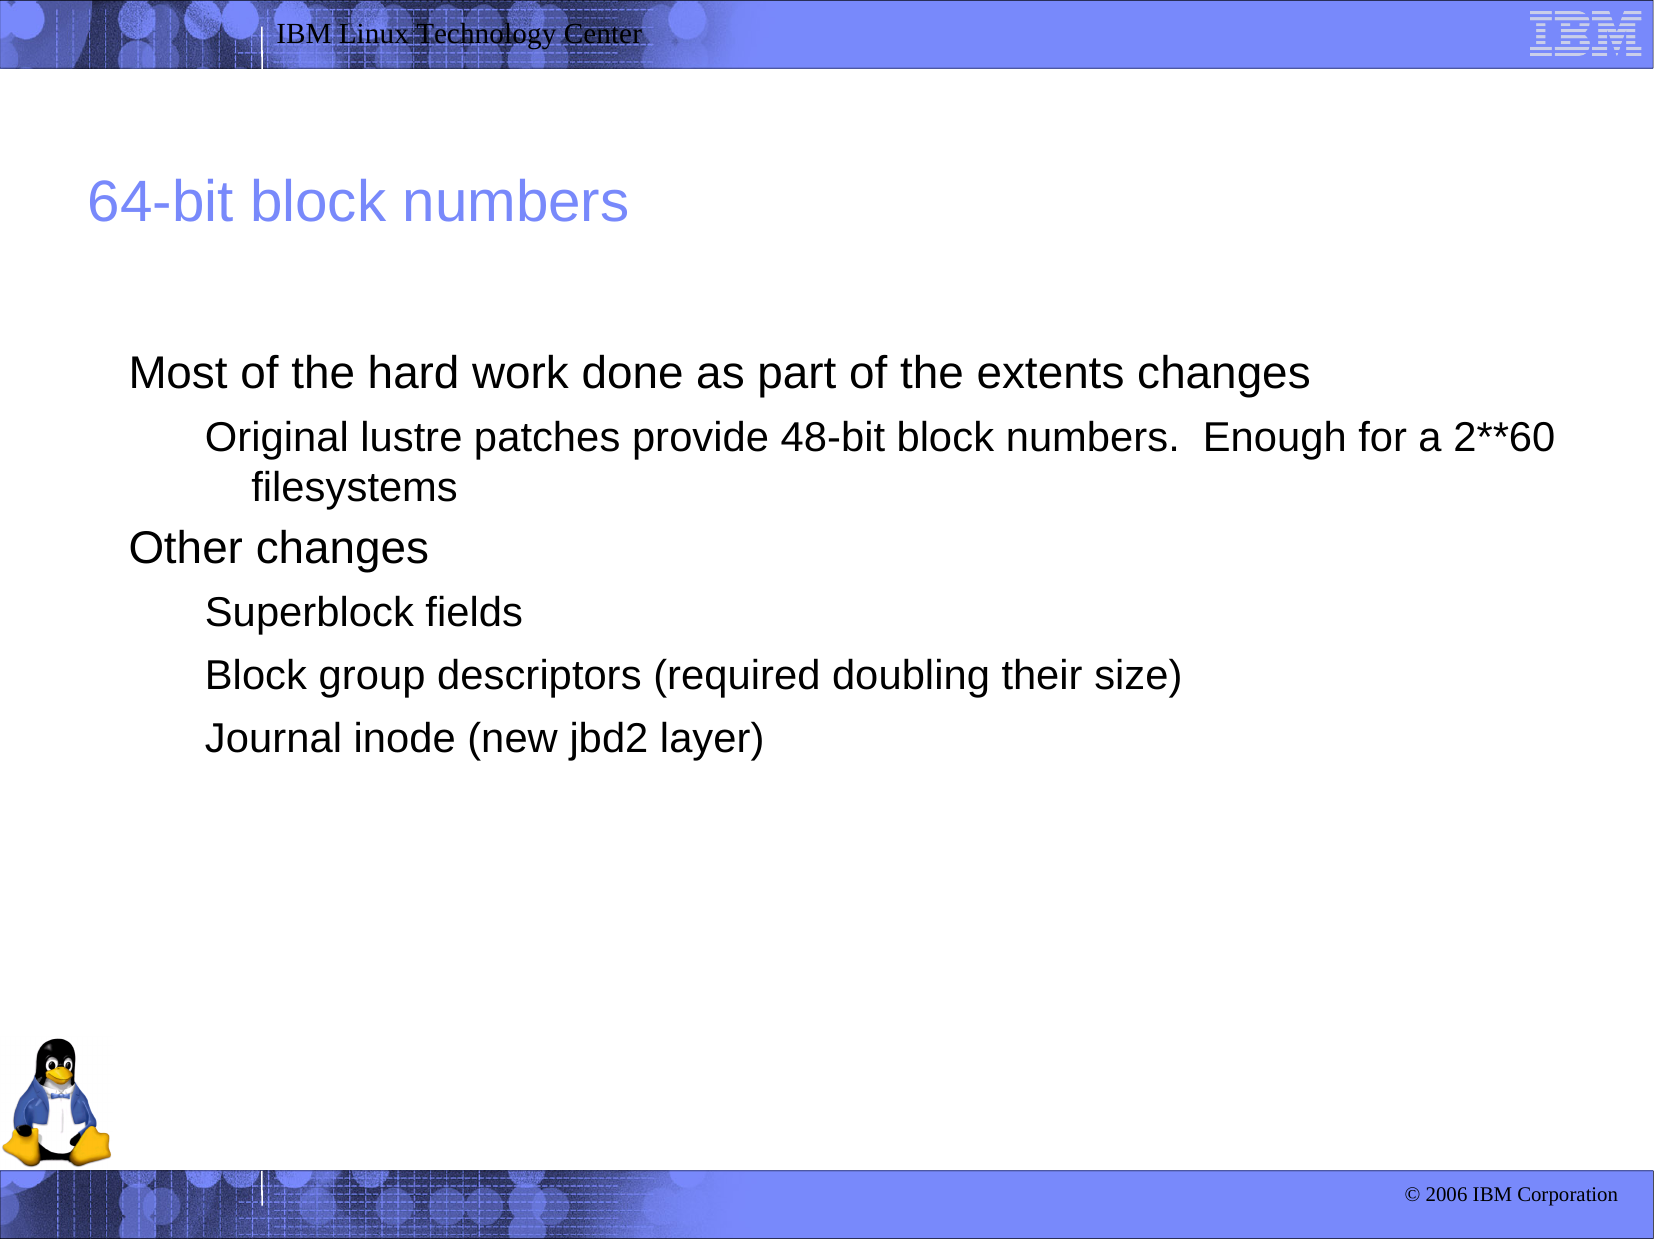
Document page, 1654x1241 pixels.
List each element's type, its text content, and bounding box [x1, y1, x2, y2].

picture [1, 1172, 1653, 1238]
picture [0, 1036, 113, 1169]
title 64-bit block numbers [87, 157, 1520, 248]
list Most of the hard work done as part of the extents changes Original lustre patches provide 48-bit block numbers. Enough for a 2**60 filesystems Other changes Superblock fields Block group descriptors (required doubling their size) Journal inode (new jbd2 layer) [128, 343, 1571, 1049]
picture [1, 1, 1652, 67]
